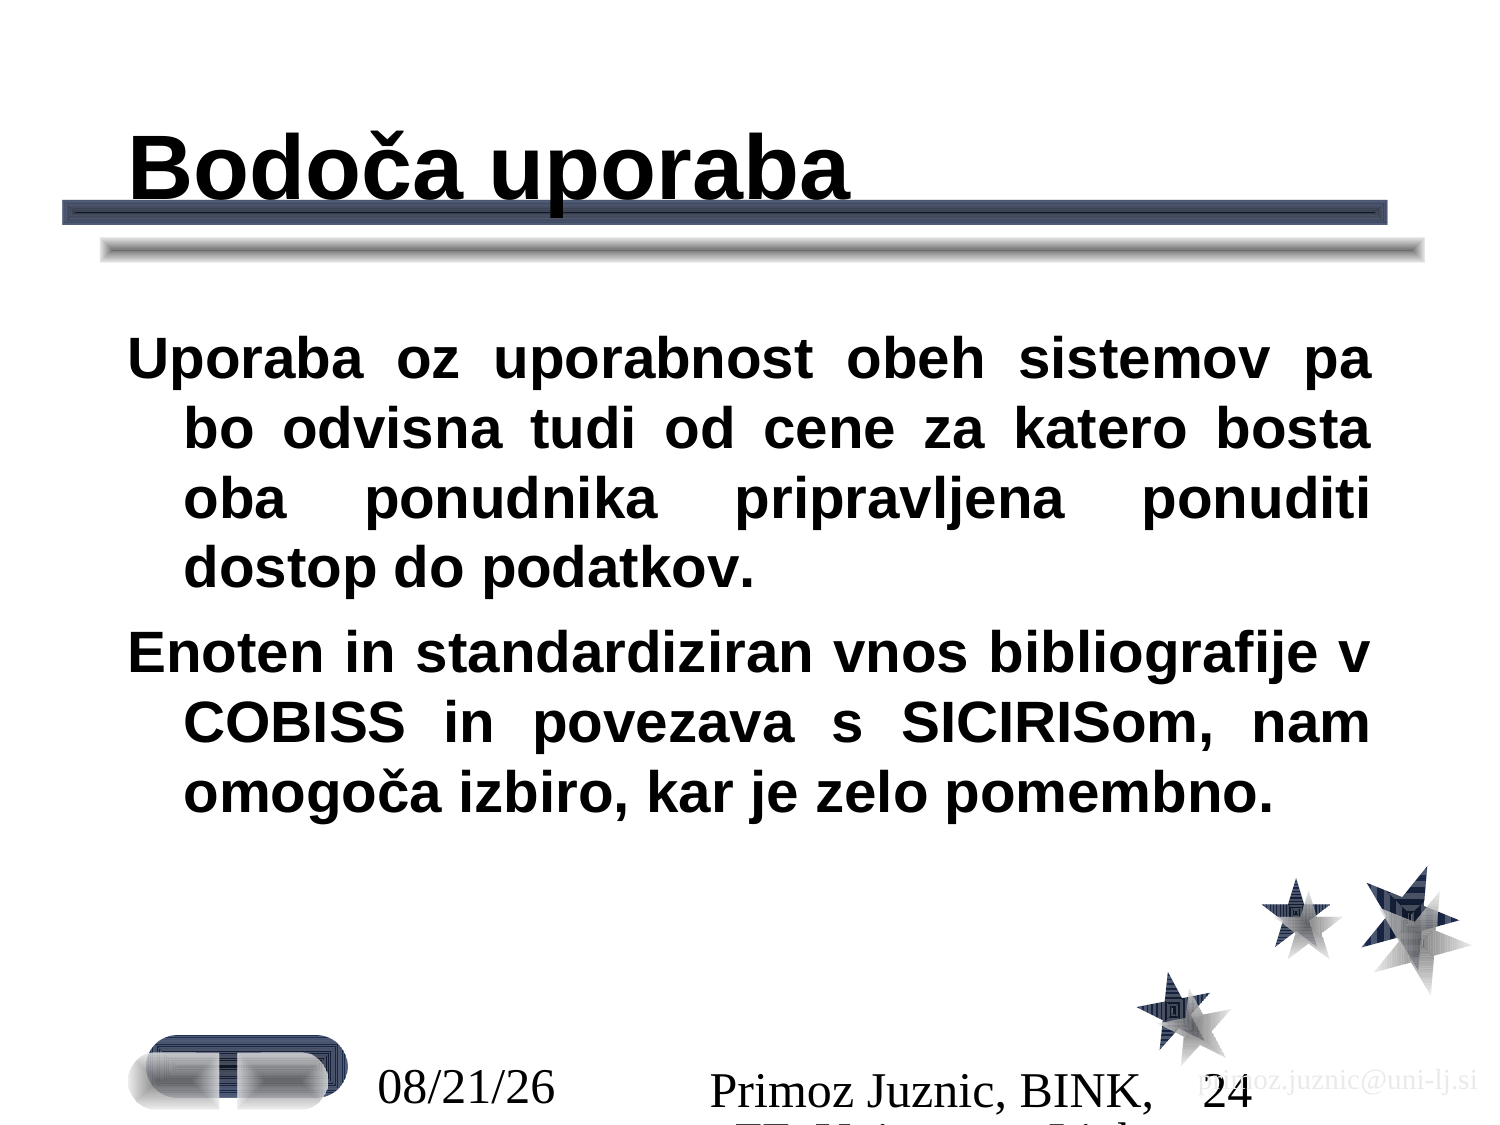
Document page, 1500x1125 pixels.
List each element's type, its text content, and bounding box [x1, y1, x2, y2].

title Bodoča uporaba [112, 37, 1388, 225]
list Uporaba oz uporabnost obeh sistemov pa bo odvisna tudi od cene za katero bosta oba ponudnika pripravljena ponuditi dostop do podatkov. Enoten in standardiziran vnos bibliografije v COBISS in povezava s SICIRISom, nam omogoča izbiro, kar je zelo pomembno. [112, 312, 1388, 988]
